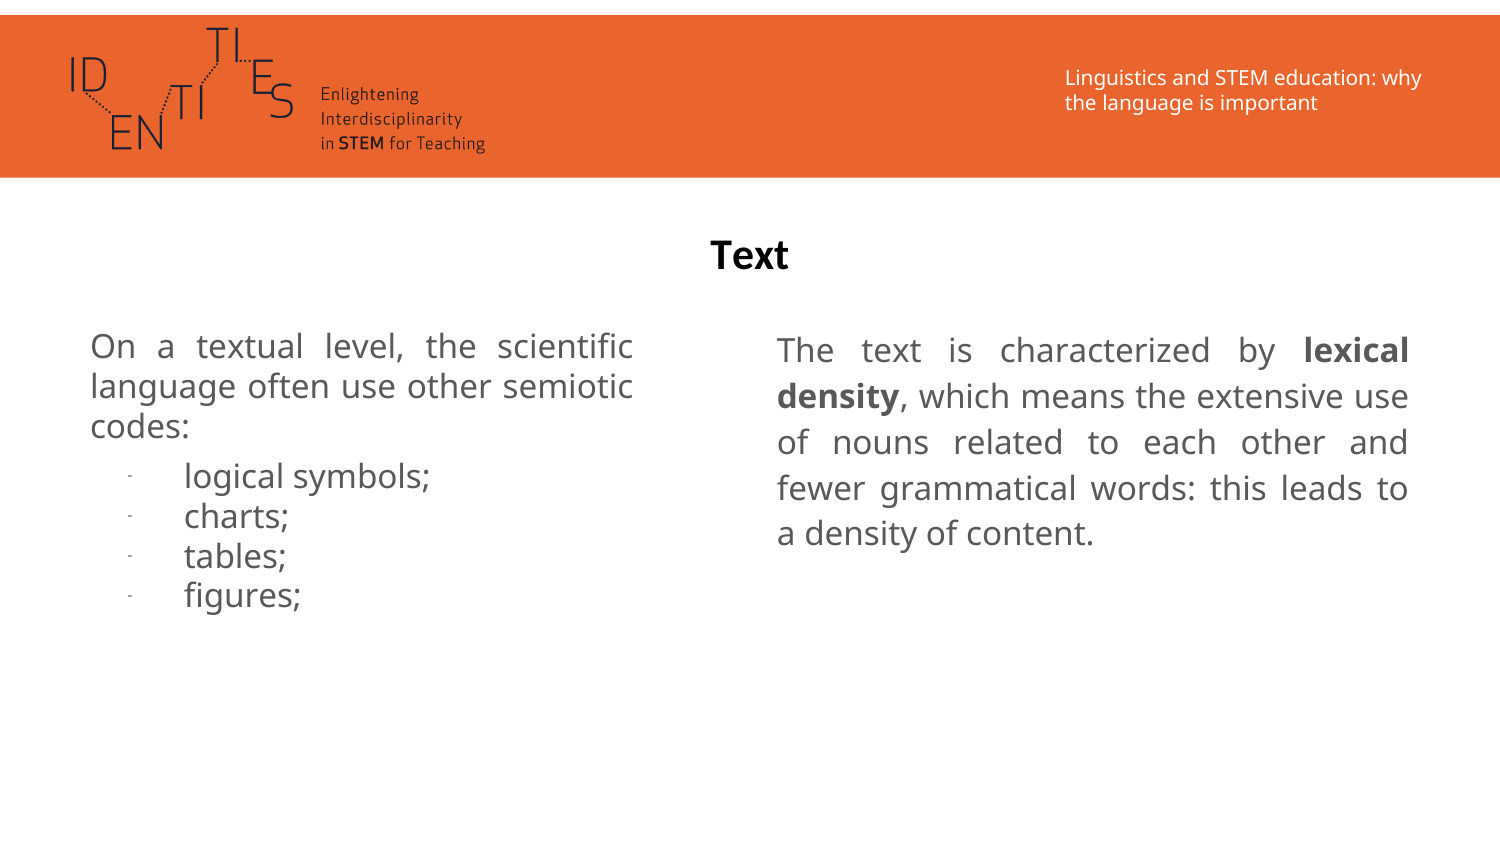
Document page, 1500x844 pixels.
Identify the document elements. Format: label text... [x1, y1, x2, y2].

list Text [418, 207, 1082, 287]
text_box [0, 15, 1500, 178]
list On a textual level, the scientific language often use other semiotic codes: logical symbols; charts; tables; figures; [75, 318, 738, 634]
list The text is characterized by lexical density, which means the extensive use of nouns related to each other and fewer grammatical words: this leads to a density of content. [761, 315, 1426, 585]
picture [71, 24, 485, 157]
text_box Linguistics and STEM education: why the language is important [1049, 57, 1472, 164]
